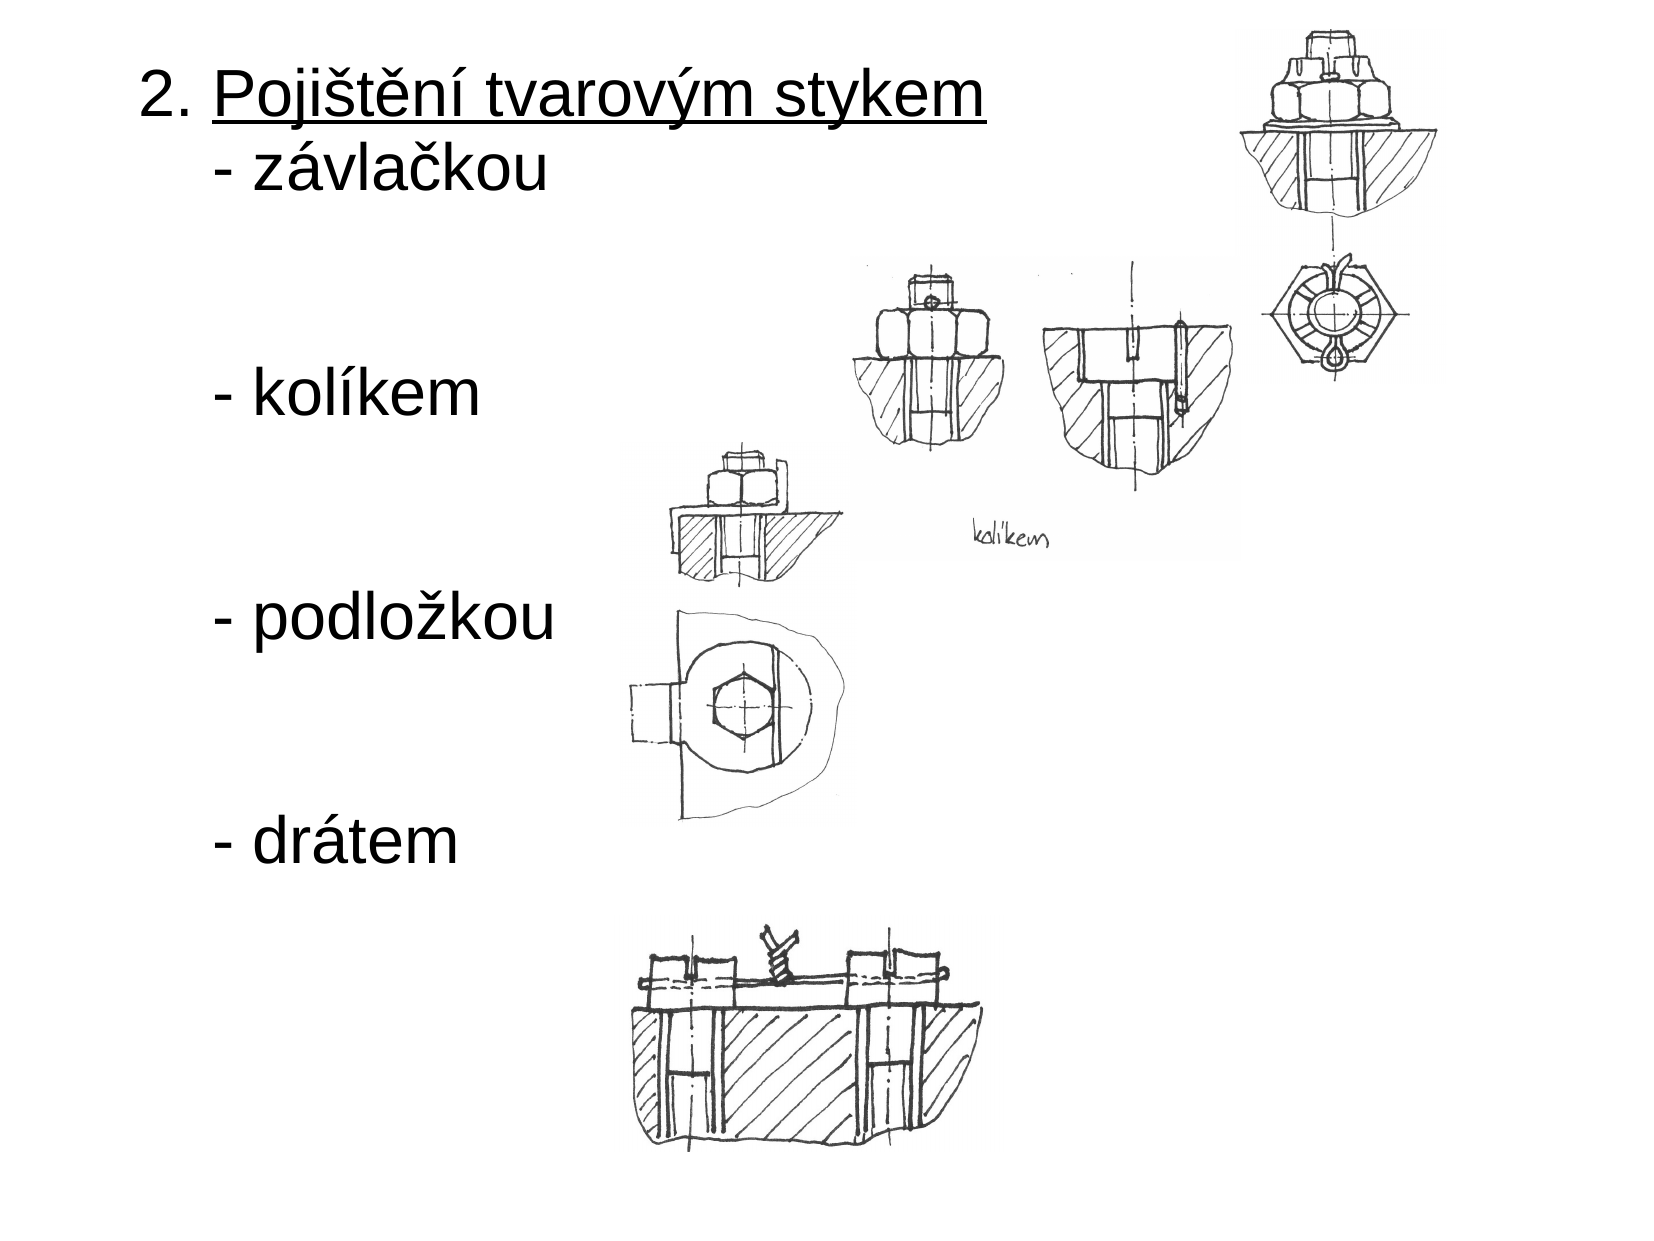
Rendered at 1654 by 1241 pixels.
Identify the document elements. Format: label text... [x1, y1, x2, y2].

picture [610, 915, 1004, 1152]
subtitle 2. Pojištění tvarovým stykem - závlačkou - kolíkem - podložkou - drátem [82, 0, 1571, 1178]
picture [620, 29, 1447, 827]
